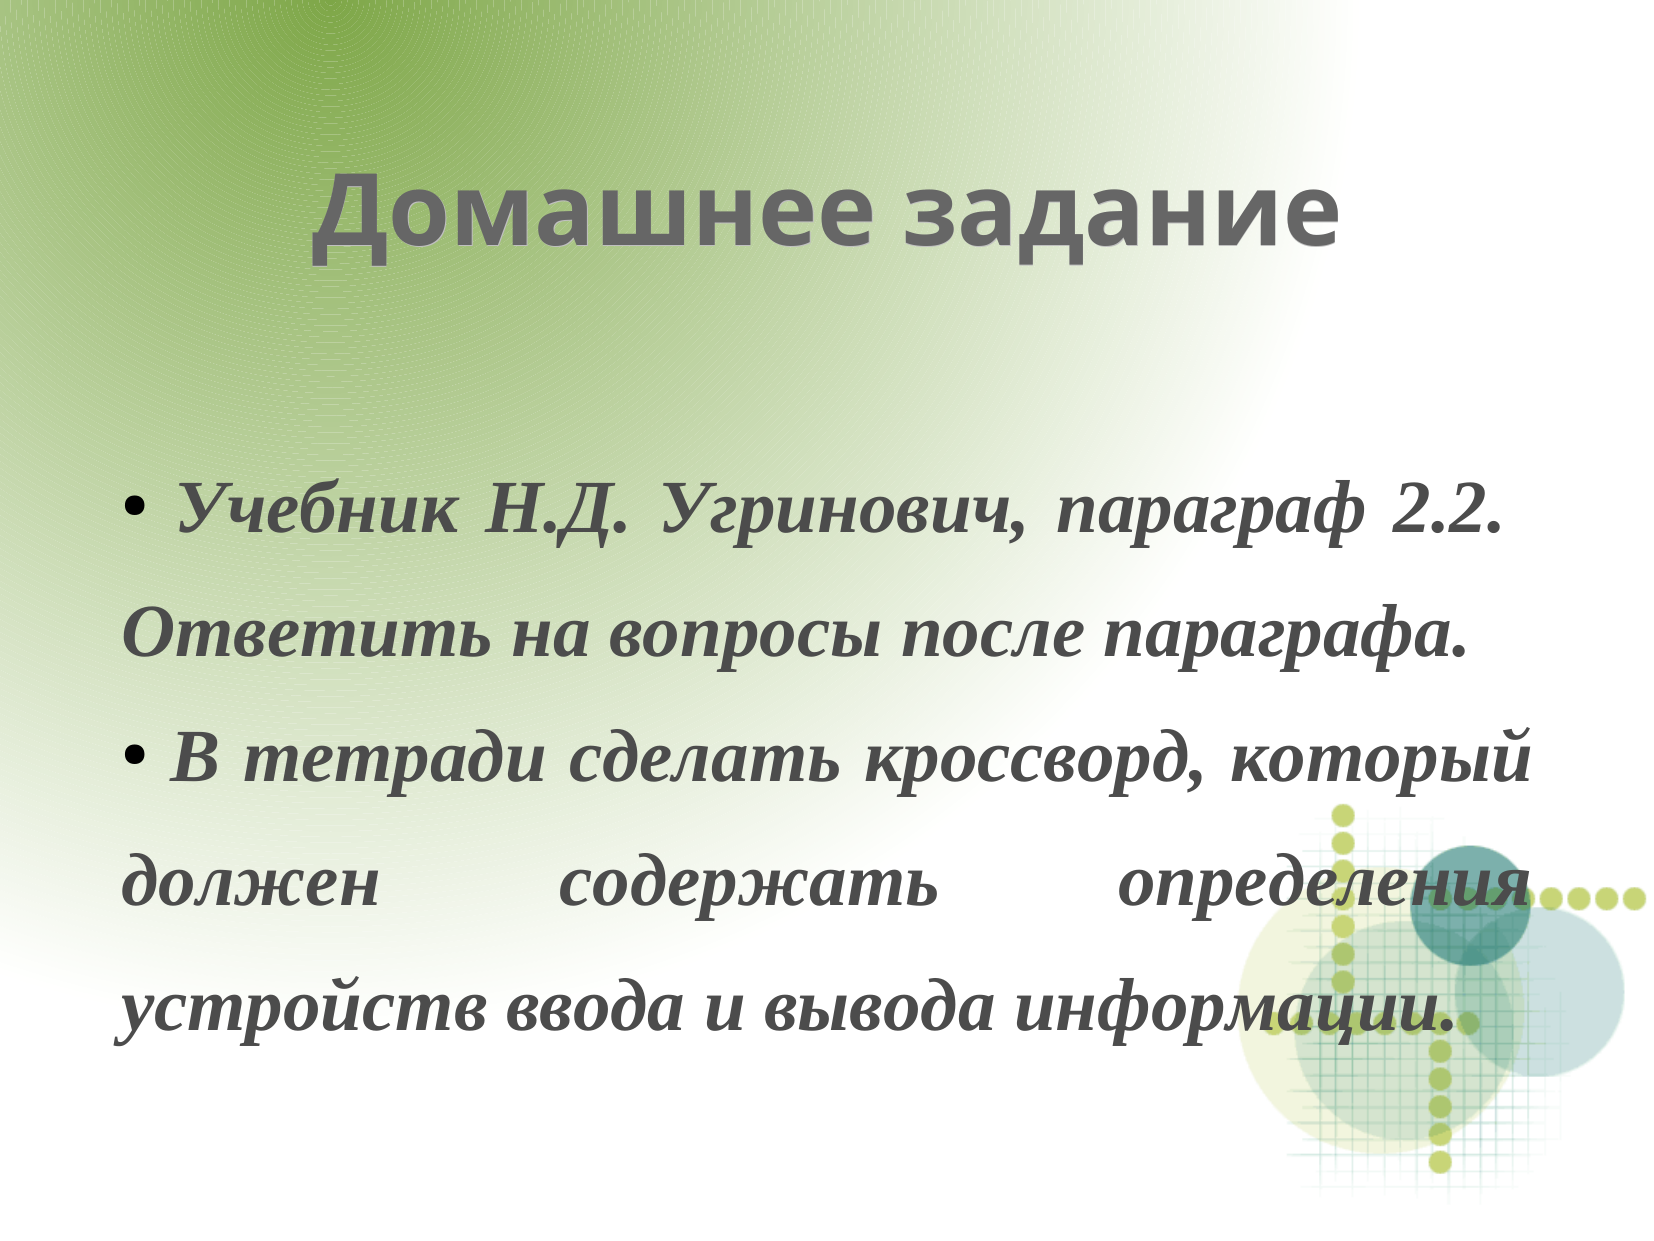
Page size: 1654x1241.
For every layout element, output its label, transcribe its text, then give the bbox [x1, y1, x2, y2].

title Домашнее задание [121, 102, 1534, 310]
subtitle Учебник Н.Д. Угринович, параграф 2.2. Ответить на вопросы после параграфа. В тетради сделать кроссворд, который должен содержать определения устройств ввода и вывода информации. [121, 344, 1534, 1127]
picture [1224, 792, 1654, 1211]
